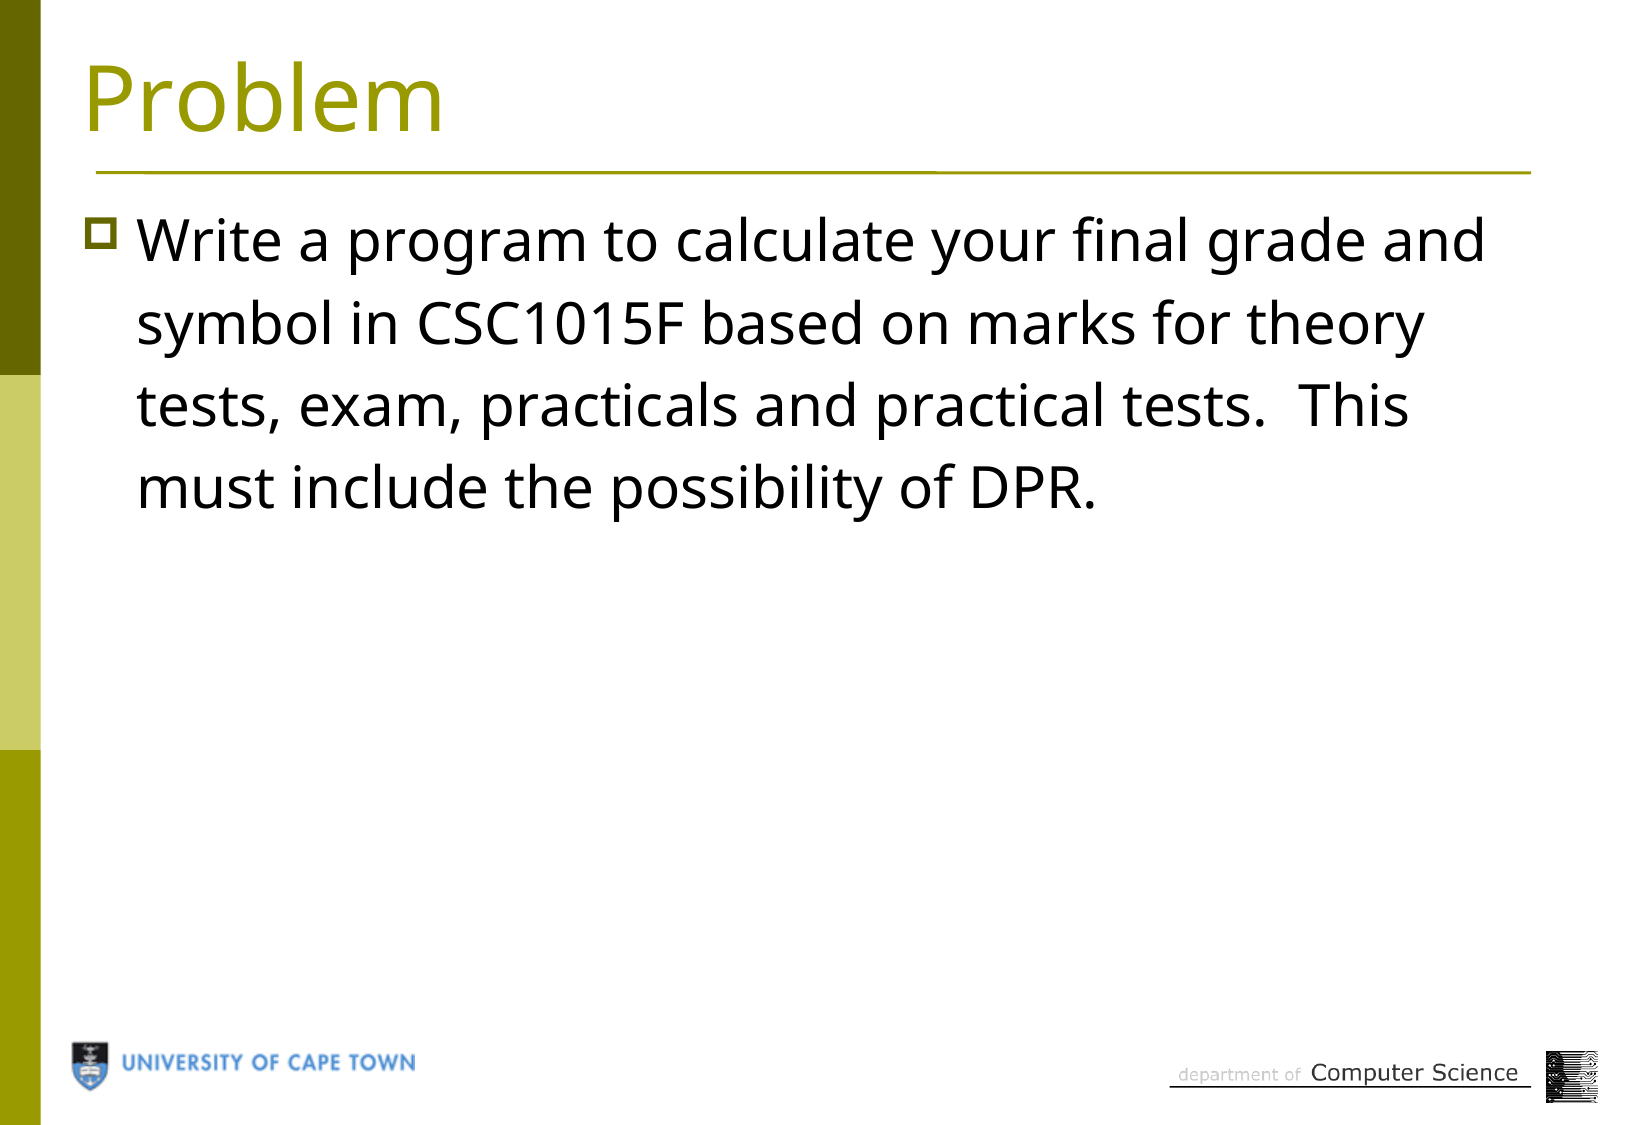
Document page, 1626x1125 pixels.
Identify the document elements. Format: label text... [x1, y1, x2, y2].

list Write a program to calculate your final grade and symbol in CSC1015F based on marks for theory tests, exam, practicals and practical tests. This must include the possibility of DPR. [81, 196, 1543, 991]
title Problem [81, 36, 1543, 165]
picture [1546, 1051, 1598, 1103]
picture [61, 1024, 415, 1103]
picture [1169, 1043, 1532, 1091]
